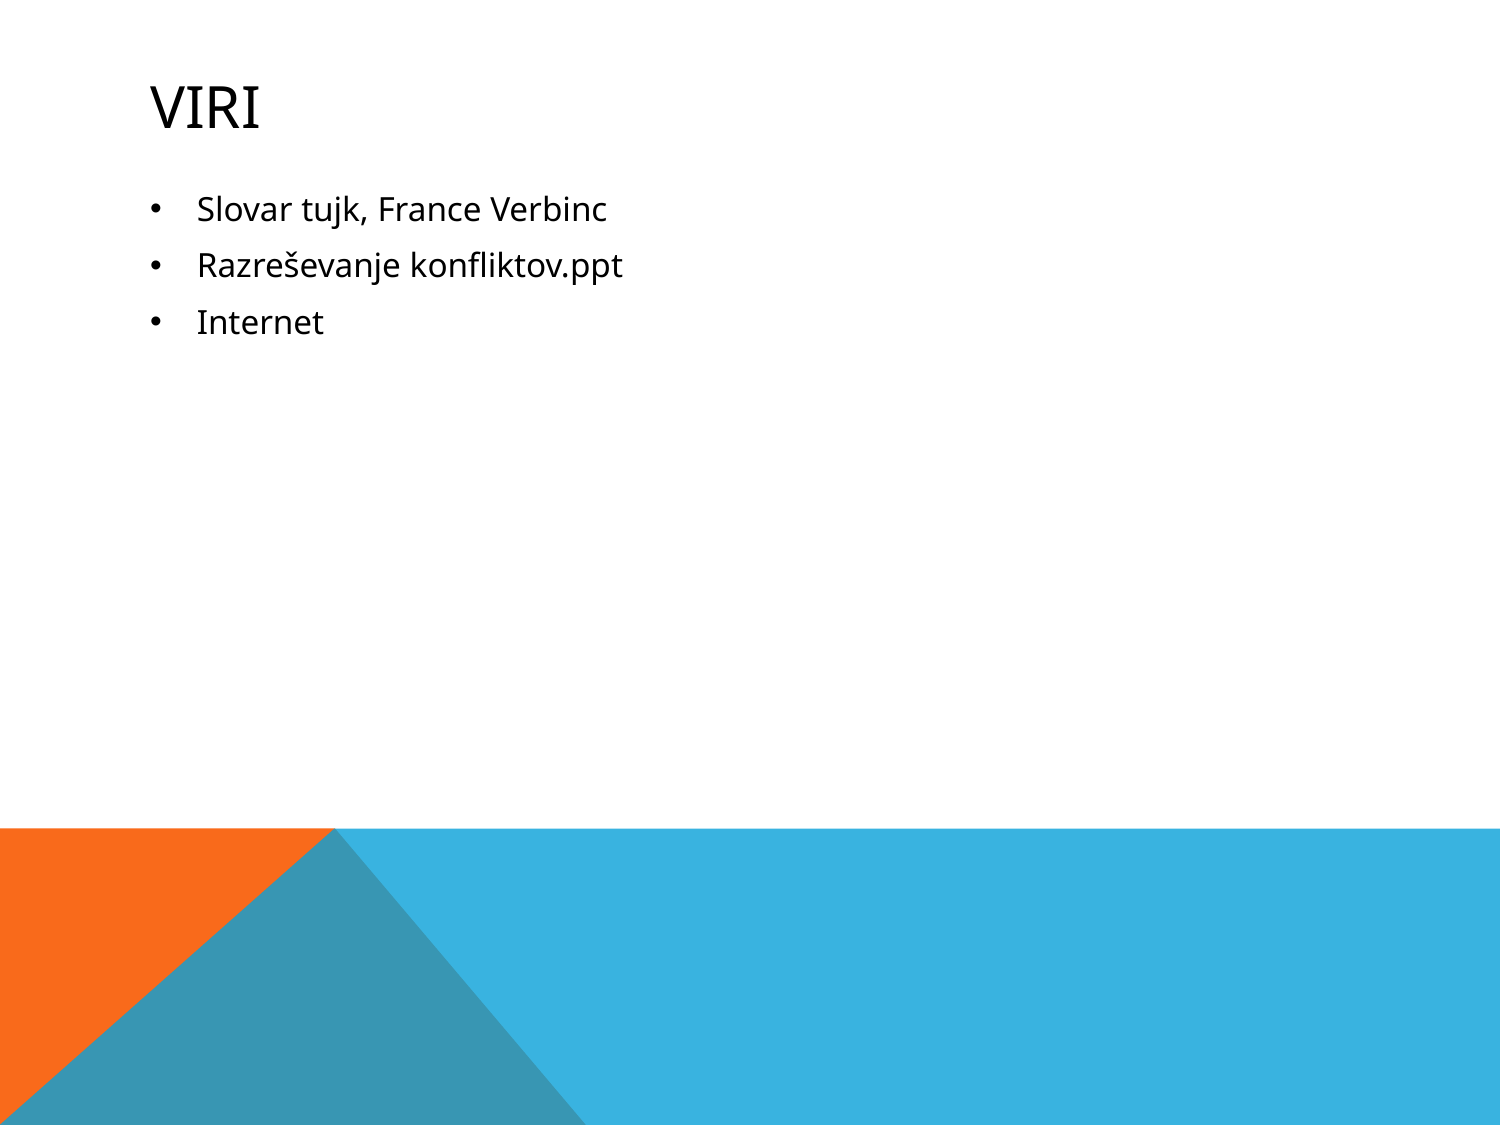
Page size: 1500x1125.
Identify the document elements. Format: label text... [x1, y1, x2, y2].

title viri [135, 60, 1369, 150]
list Slovar tujk, France Verbinc Razreševanje konfliktov.ppt Internet [135, 180, 1369, 768]
